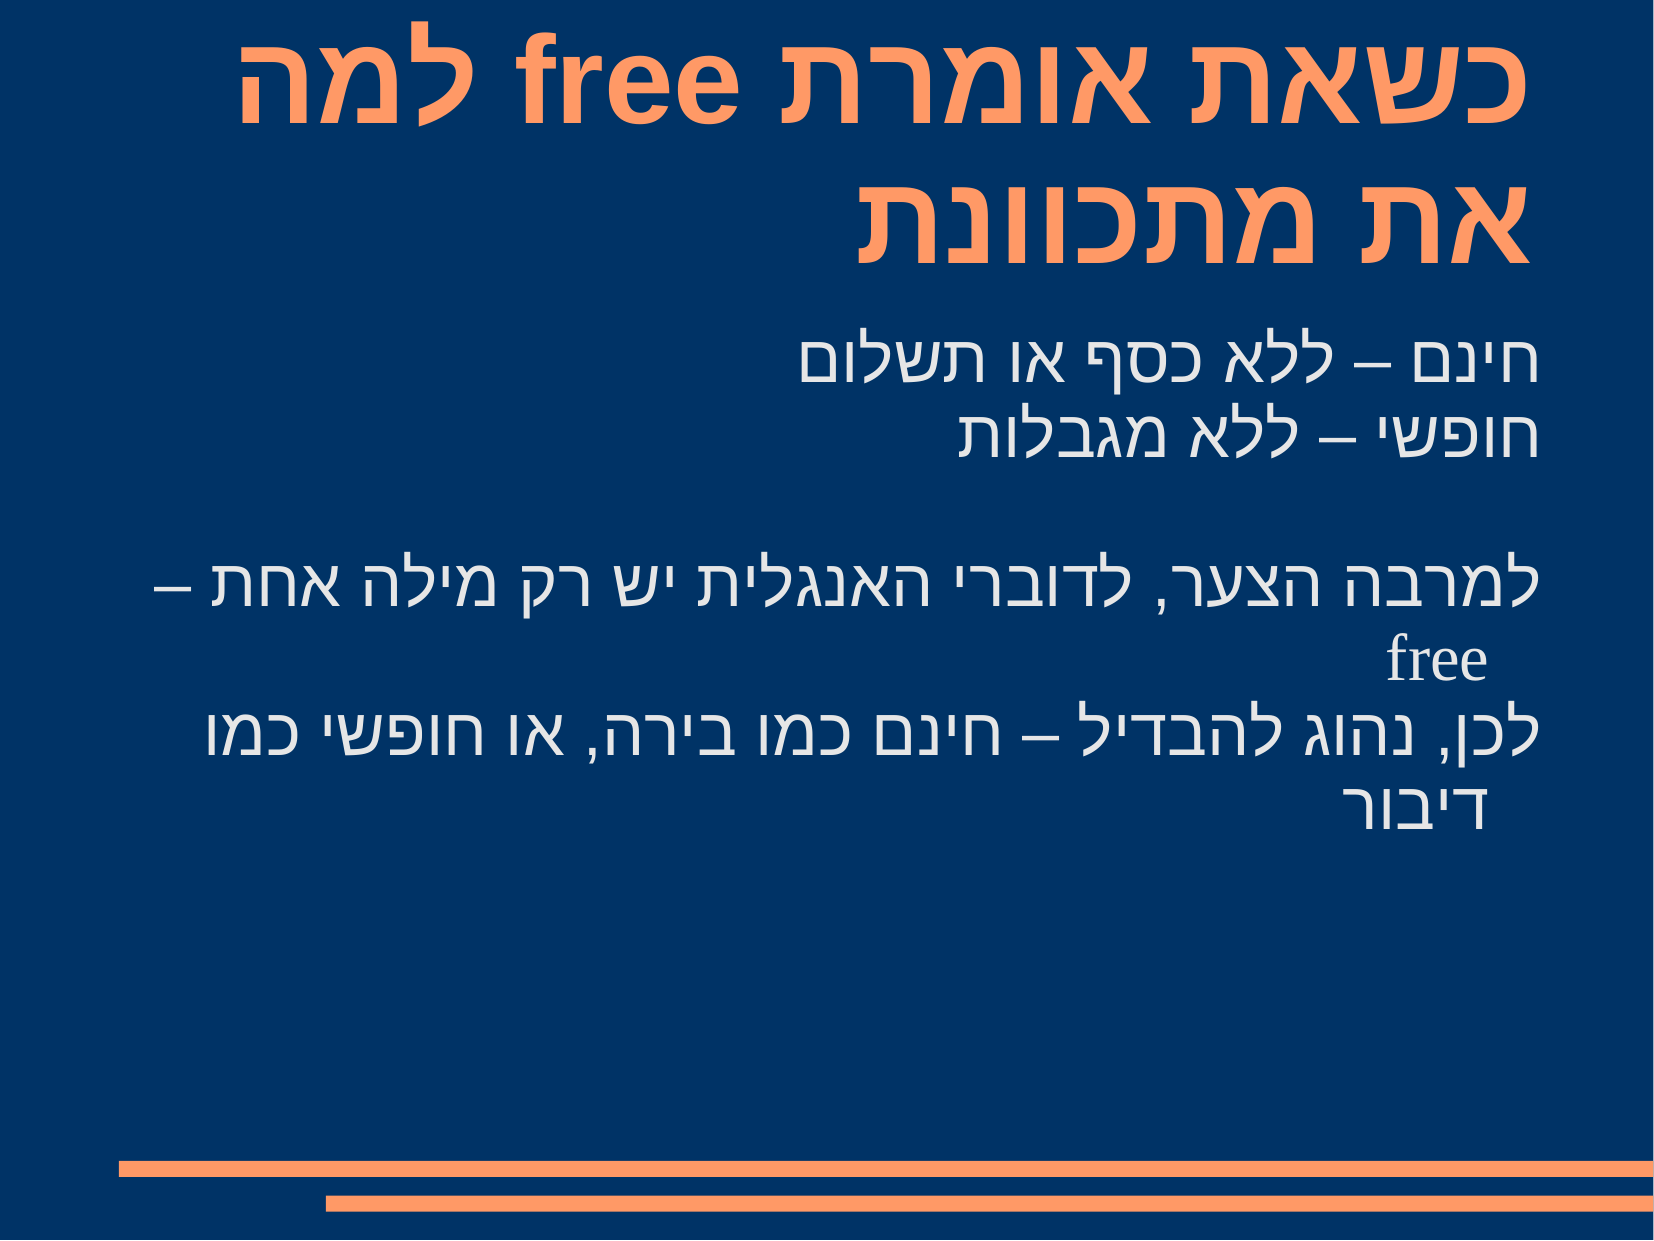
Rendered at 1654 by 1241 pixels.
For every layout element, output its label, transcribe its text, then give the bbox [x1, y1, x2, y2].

title כשאת אומרת free למה את מתכוונת [121, 0, 1534, 311]
list חינם – ללא כסף או תשלום חופשי – ללא מגבלות למרבה הצער, לדוברי האנגלית יש רק מילה אחת – free לכן, נהוג להבדיל – חינם כמו בירה, או חופשי כמו דיבור [121, 322, 1561, 1133]
